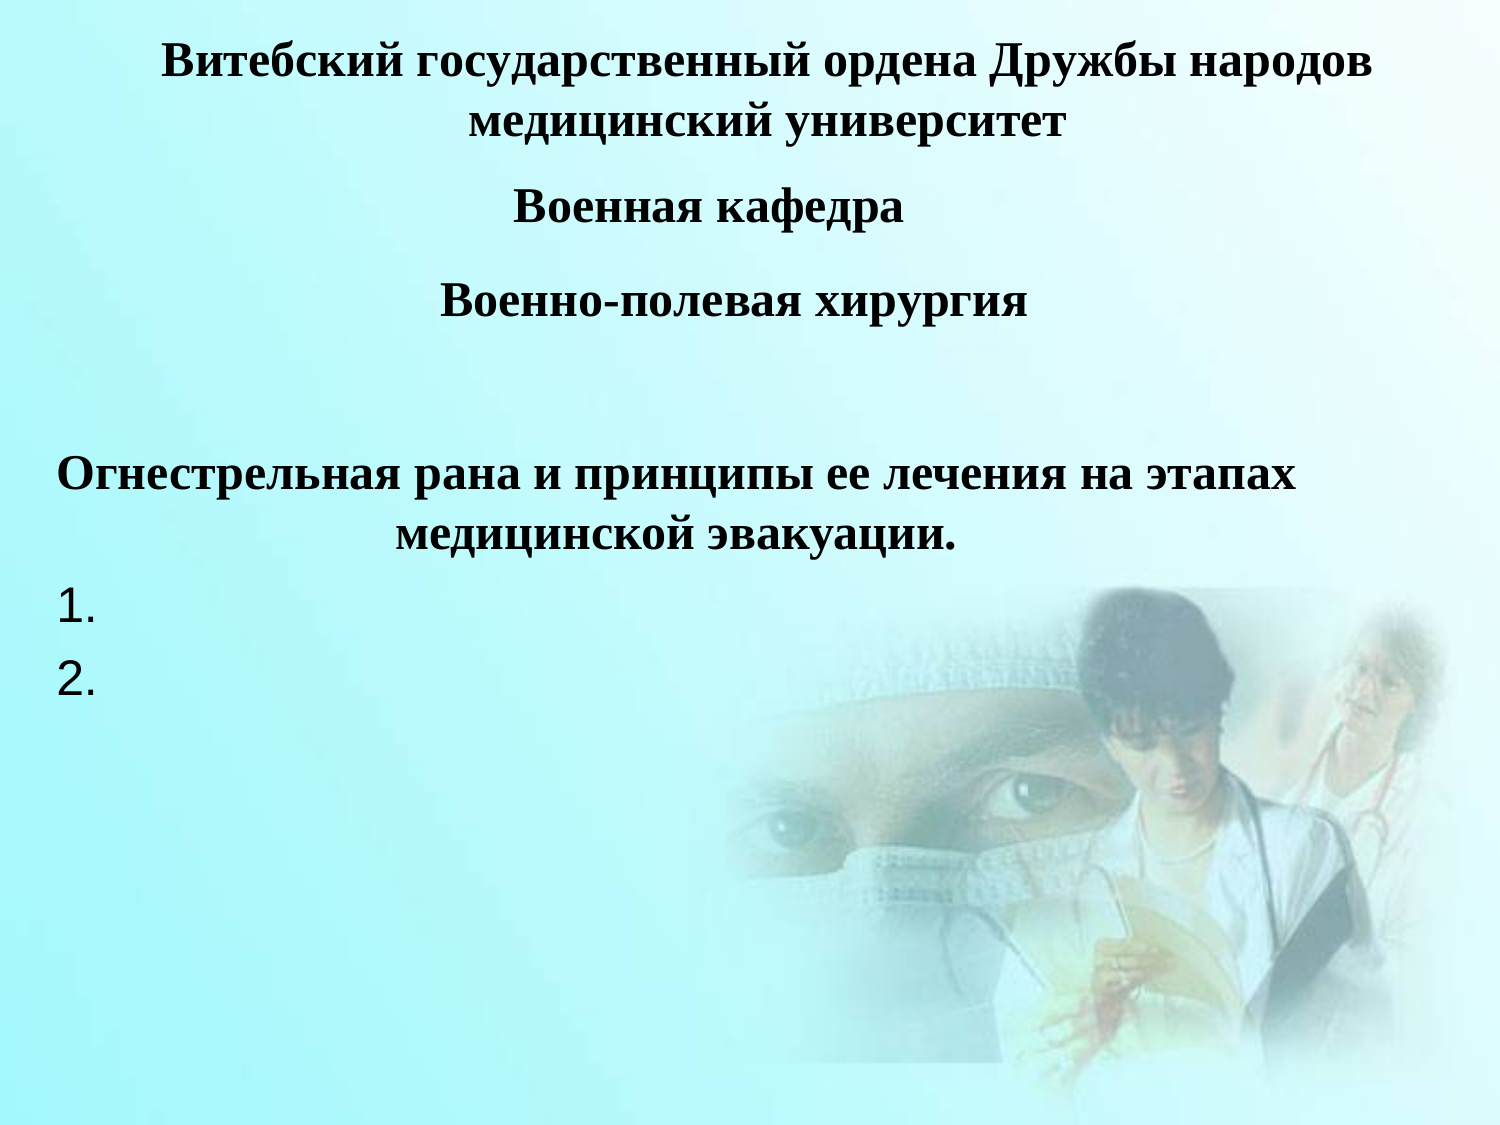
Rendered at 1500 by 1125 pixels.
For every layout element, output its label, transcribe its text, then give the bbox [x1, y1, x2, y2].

text_box Военно-полевая хирургия [255, 243, 1214, 351]
text_box Витебский государственный ордена Дружбы народов медицинский университет [100, 19, 1436, 149]
text_box Военная кафедра [230, 149, 1189, 256]
text_box Огнестрельная рана и принципы ее лечения на этапах медицинской эвакуации. [41, 432, 1483, 575]
